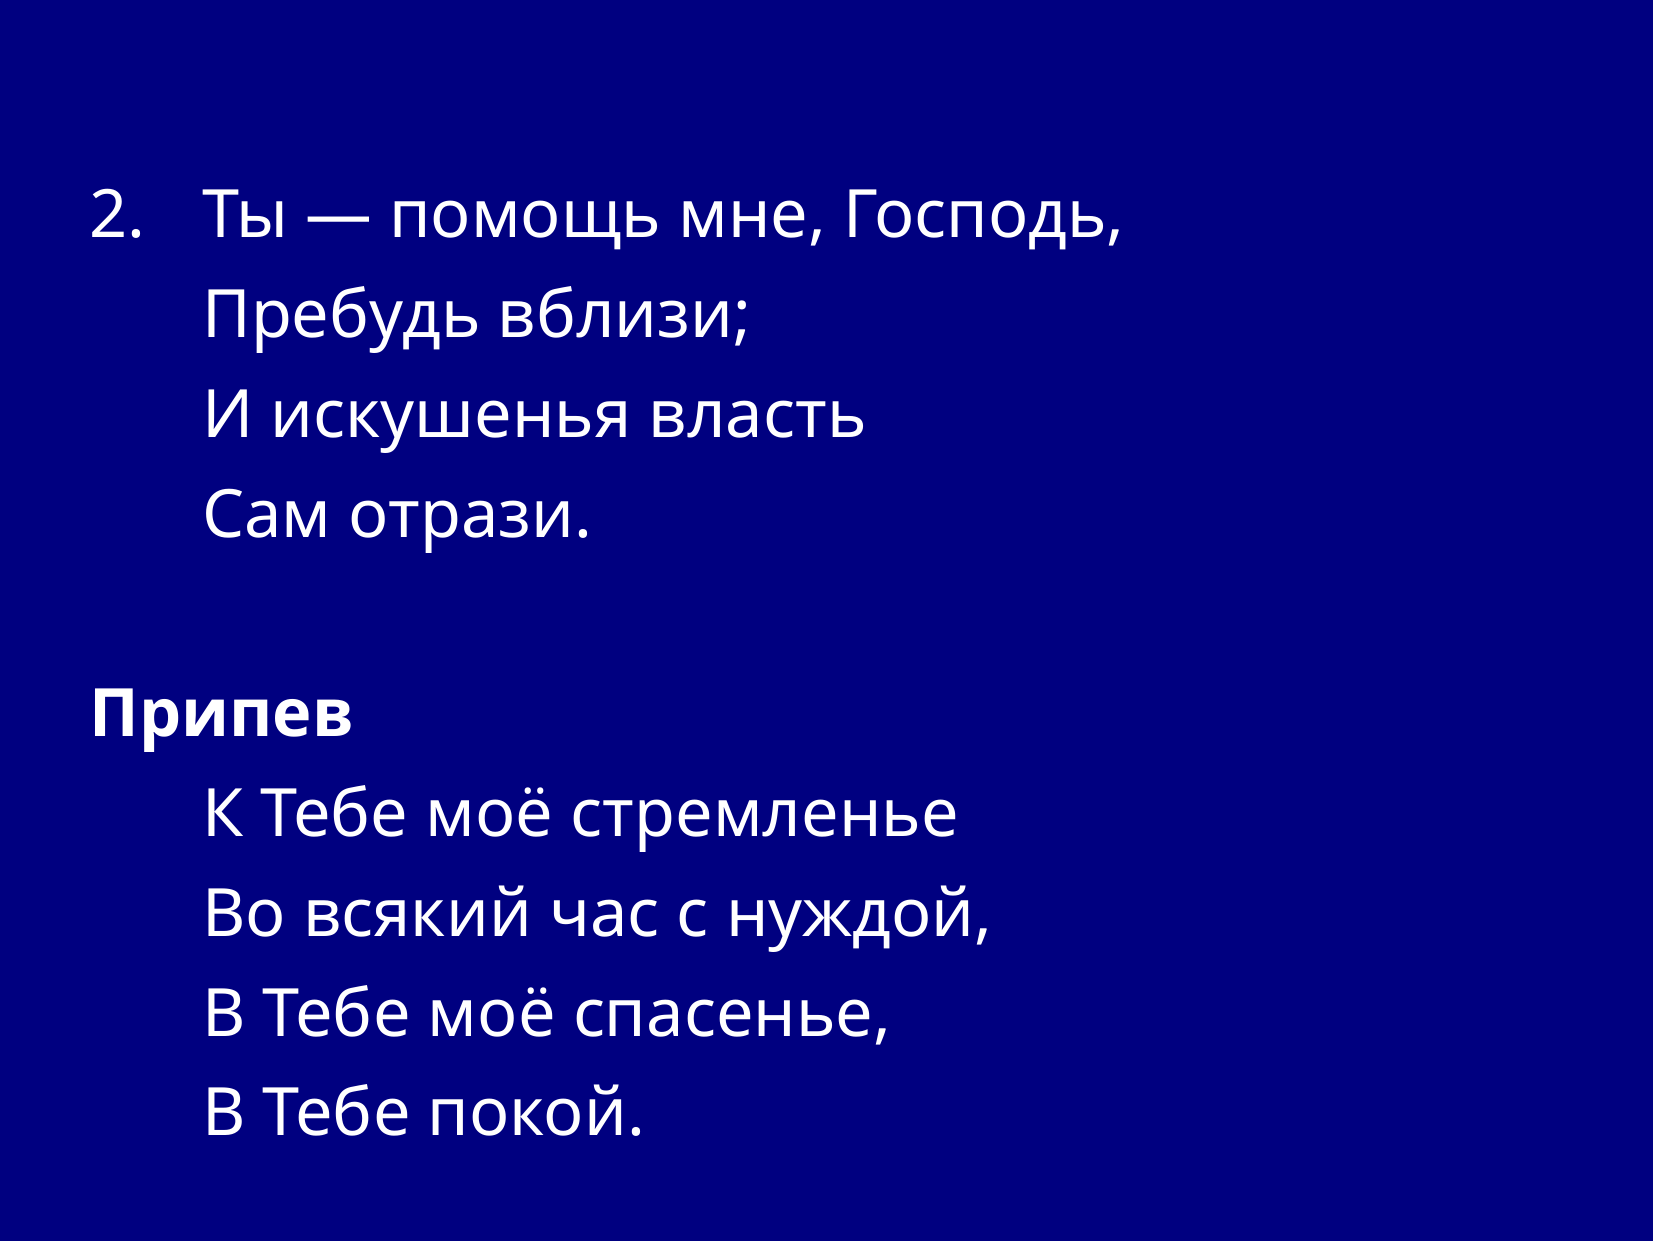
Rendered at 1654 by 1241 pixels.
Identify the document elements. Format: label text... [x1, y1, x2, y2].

text_box 2. Ты — помощь мне, Господь, Пребудь вблизи; И искушенья власть Сам отрази. Припев К Тебе моё стремленье Во всякий час с нуждой, В Тебе моё спасенье, В Тебе покой. [75, 150, 1576, 1163]
